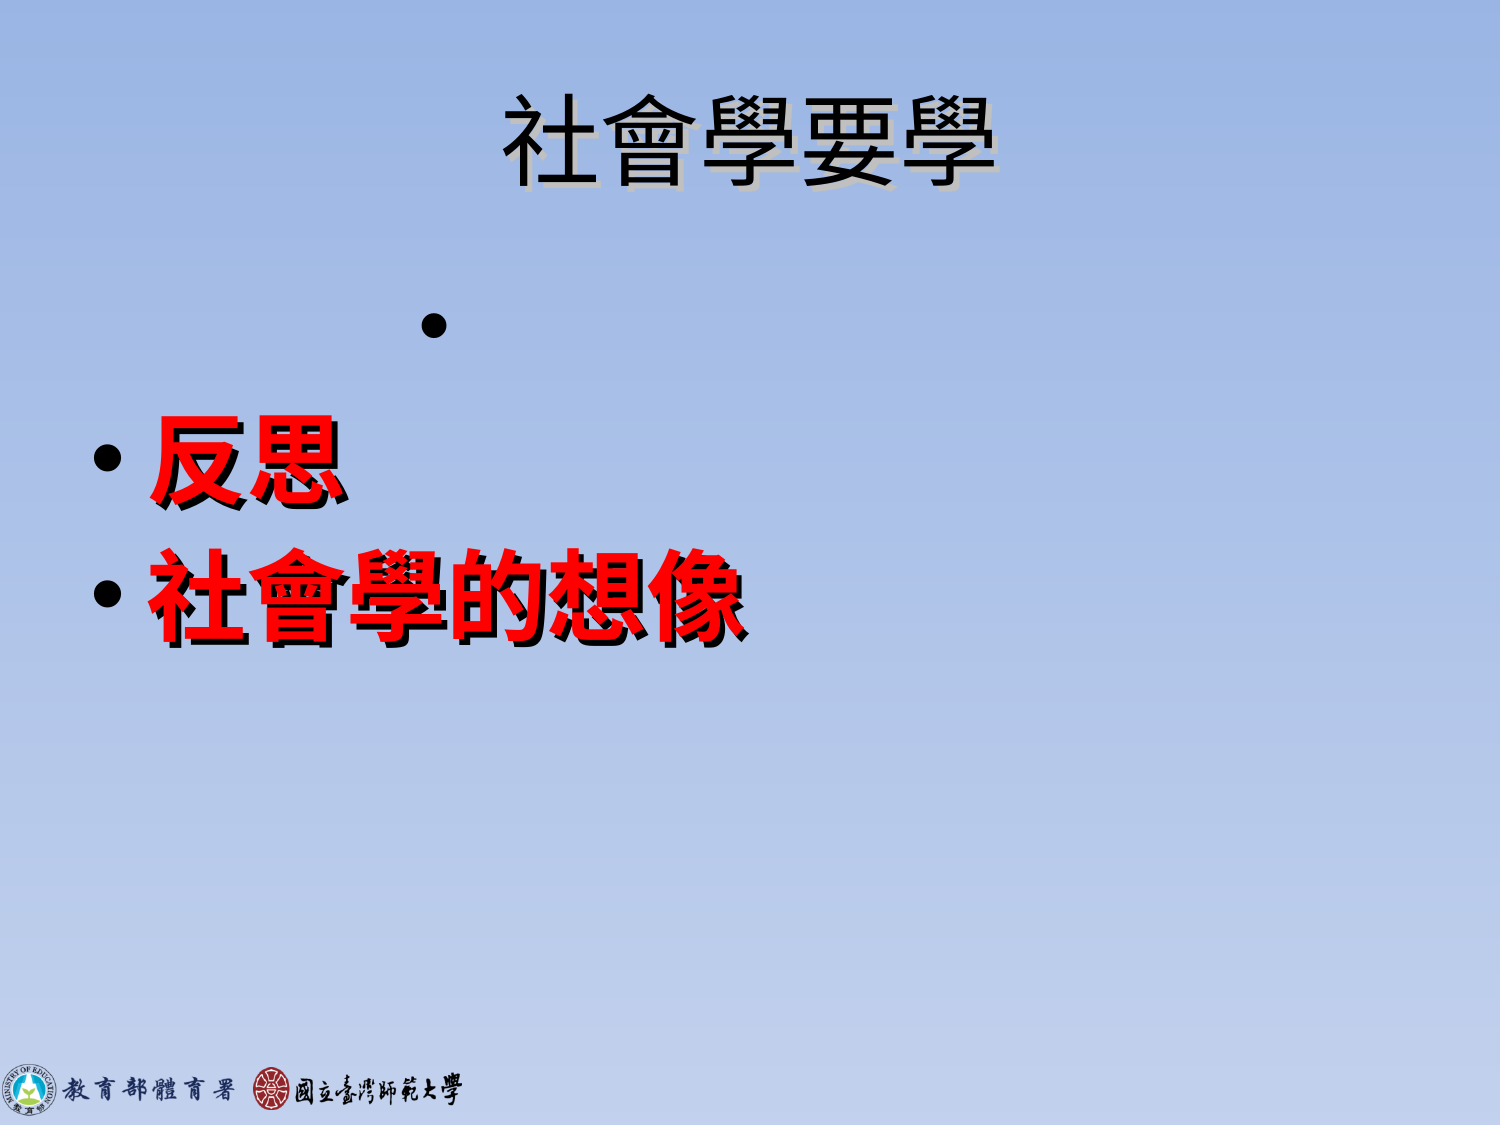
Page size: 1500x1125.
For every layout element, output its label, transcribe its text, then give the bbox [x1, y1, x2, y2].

list 反思 社會學的想像 [75, 262, 1426, 1005]
title 社會學要學 [75, 45, 1426, 233]
